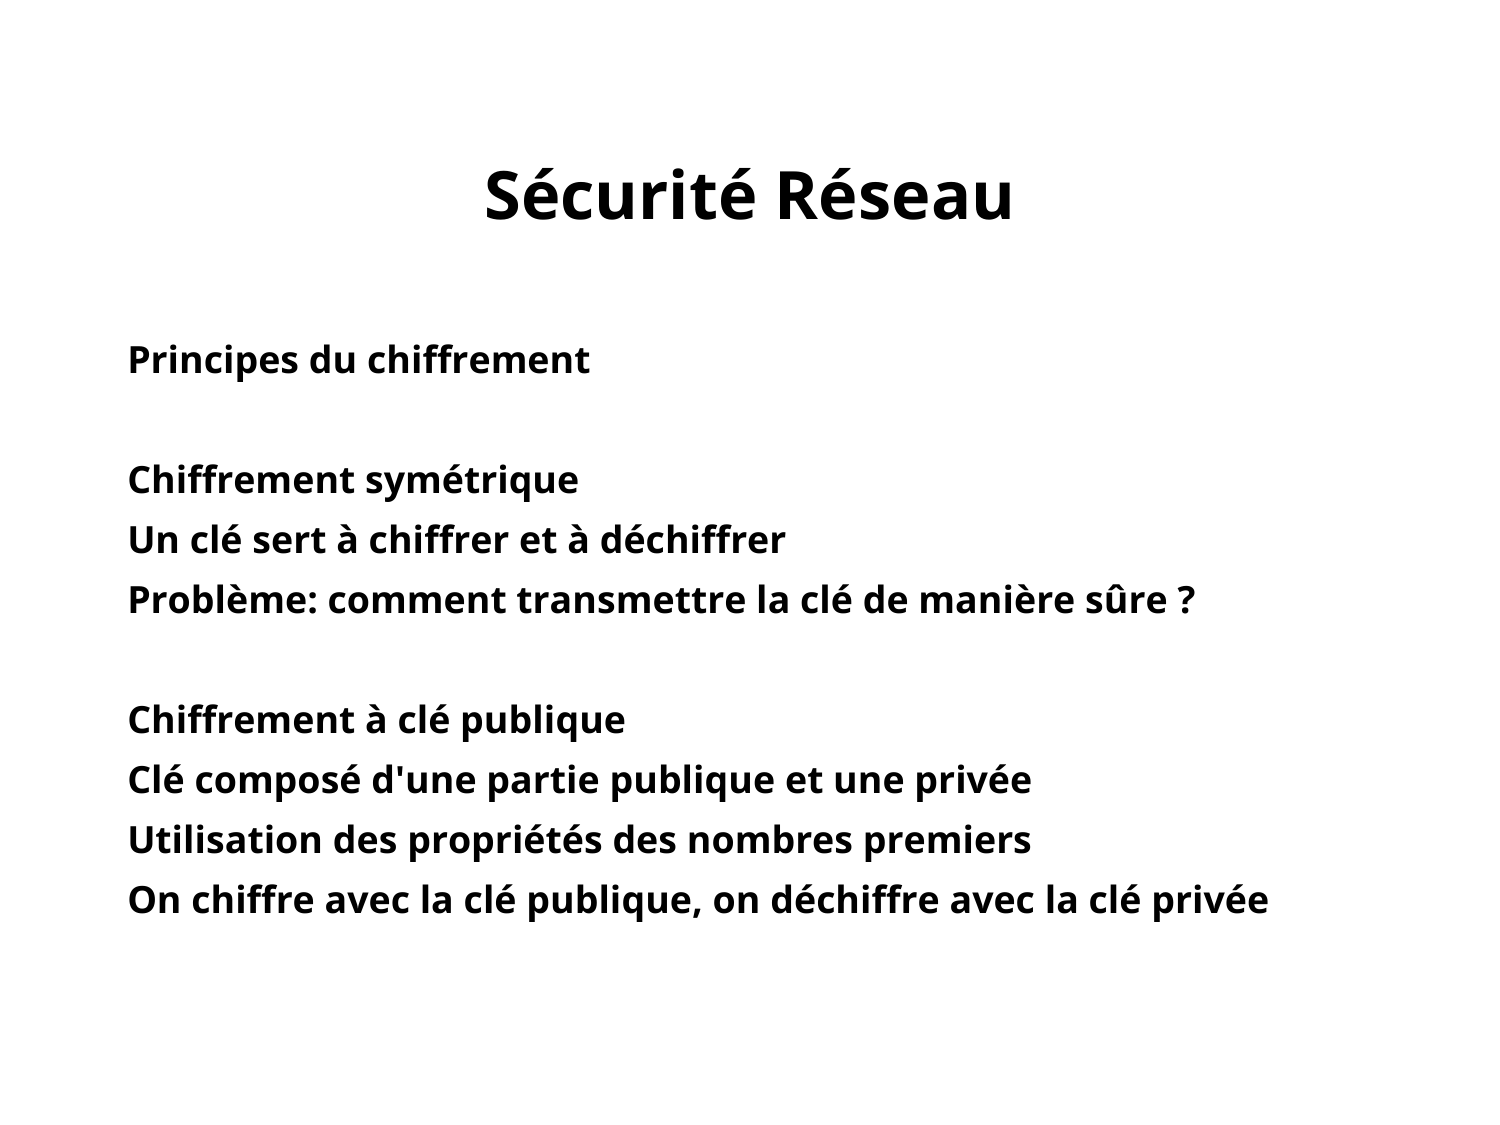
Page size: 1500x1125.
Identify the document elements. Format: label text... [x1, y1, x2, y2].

list Principes du chiffrement Chiffrement symétrique Un clé sert à chiffrer et à déchiffrer Problème: comment transmettre la clé de manière sûre ? Chiffrement à clé publique Clé composé d'une partie publique et une privée Utilisation des propriétés des nombres premiers On chiffre avec la clé publique, on déchiffre avec la clé privée [112, 324, 1388, 1001]
title Sécurité Réseau [112, 99, 1388, 288]
